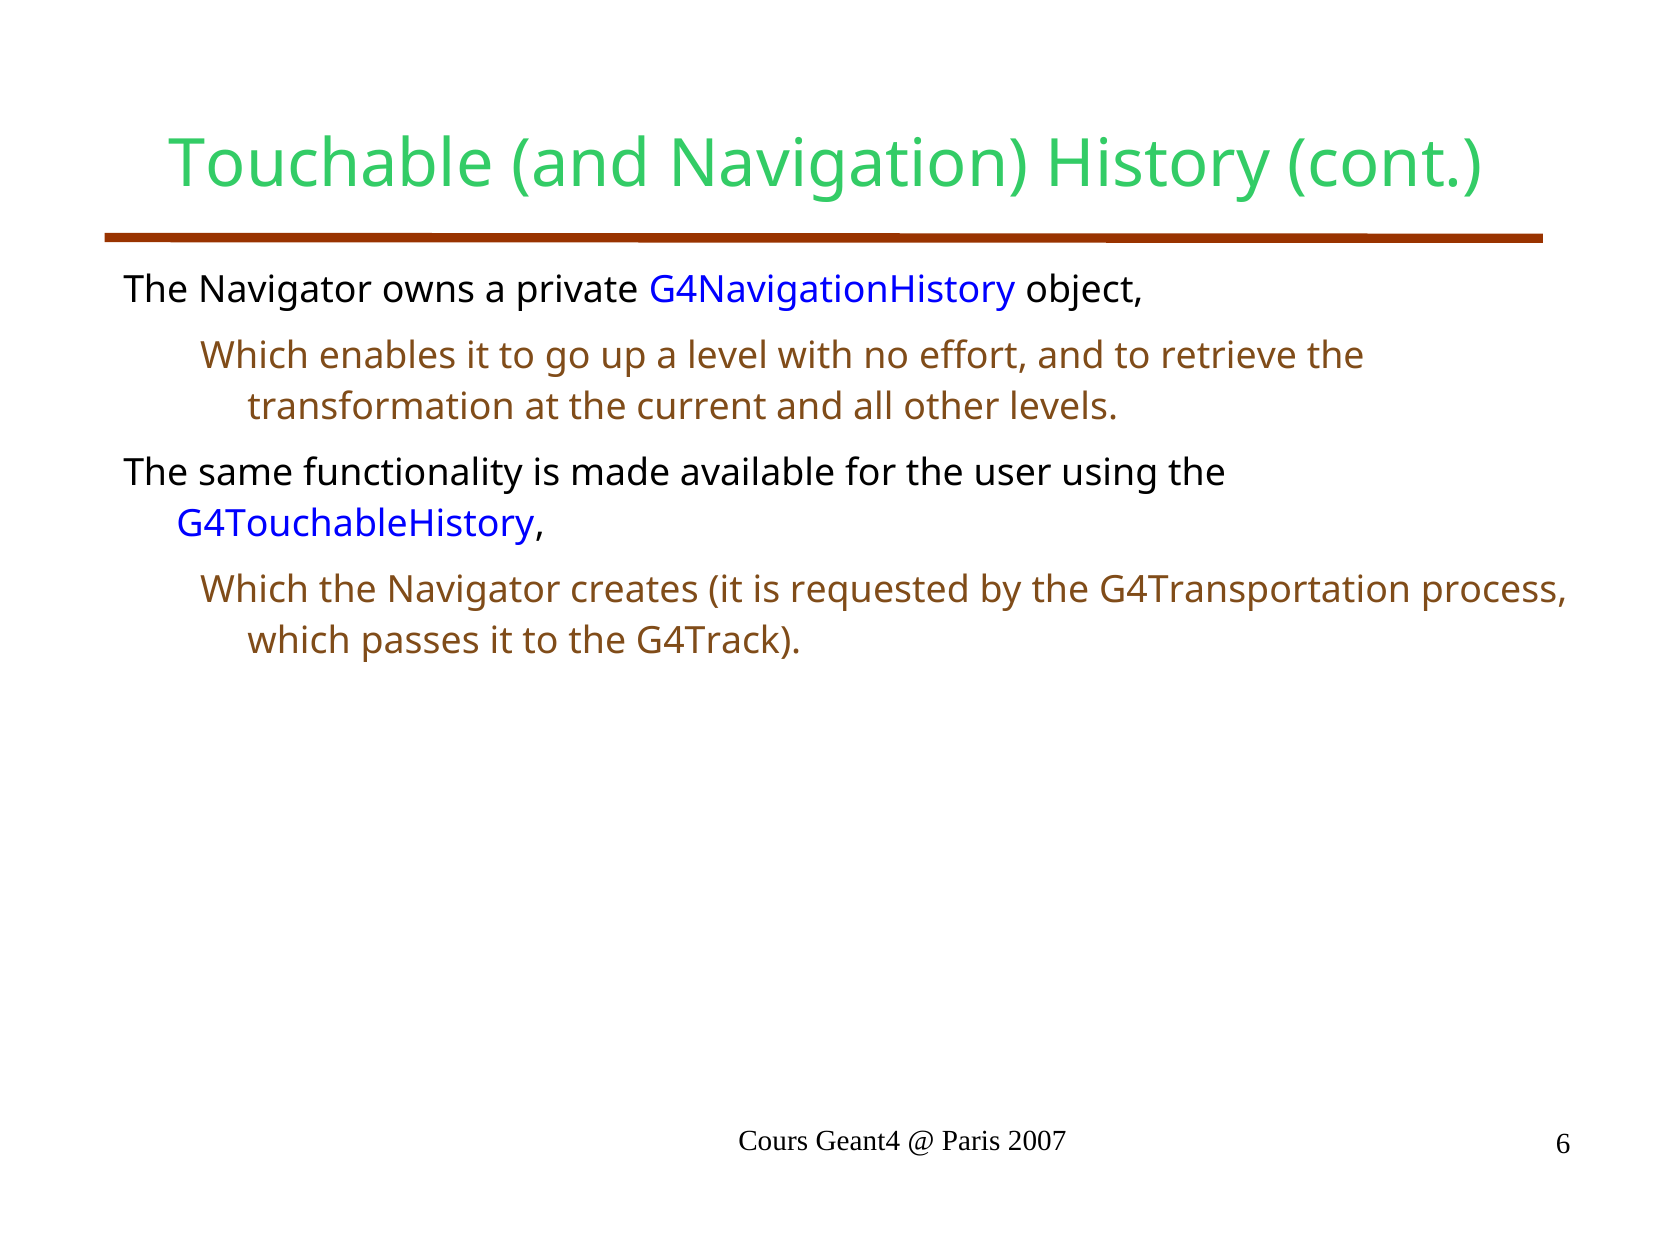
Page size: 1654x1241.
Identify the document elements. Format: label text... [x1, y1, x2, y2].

list The Navigator owns a private G4NavigationHistory object, Which enables it to go up a level with no effort, and to retrieve the transformation at the current and all other levels. The same functionality is made available for the user using the G4TouchableHistory, Which the Navigator creates (it is requested by the G4Transportation process, which passes it to the G4Track). [105, 262, 1576, 1067]
title Touchable (and Navigation) History (cont.) [82, 56, 1571, 250]
